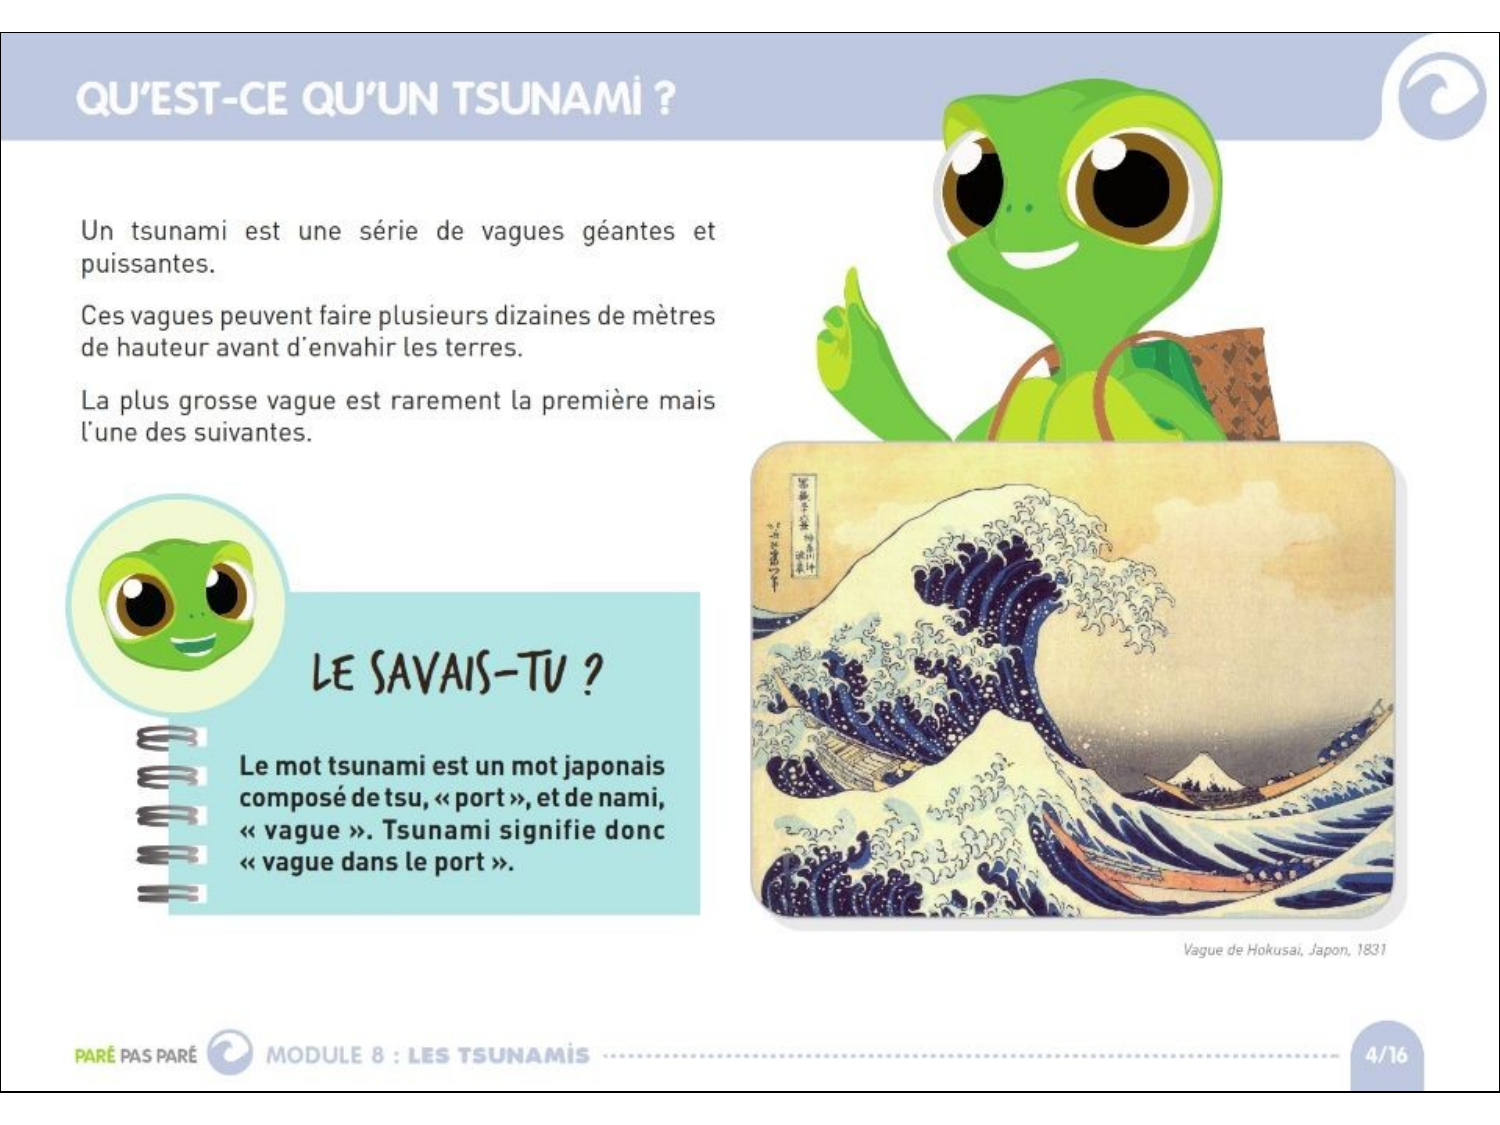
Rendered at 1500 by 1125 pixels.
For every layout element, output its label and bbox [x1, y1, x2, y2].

text_box [0, 32, 1500, 1093]
